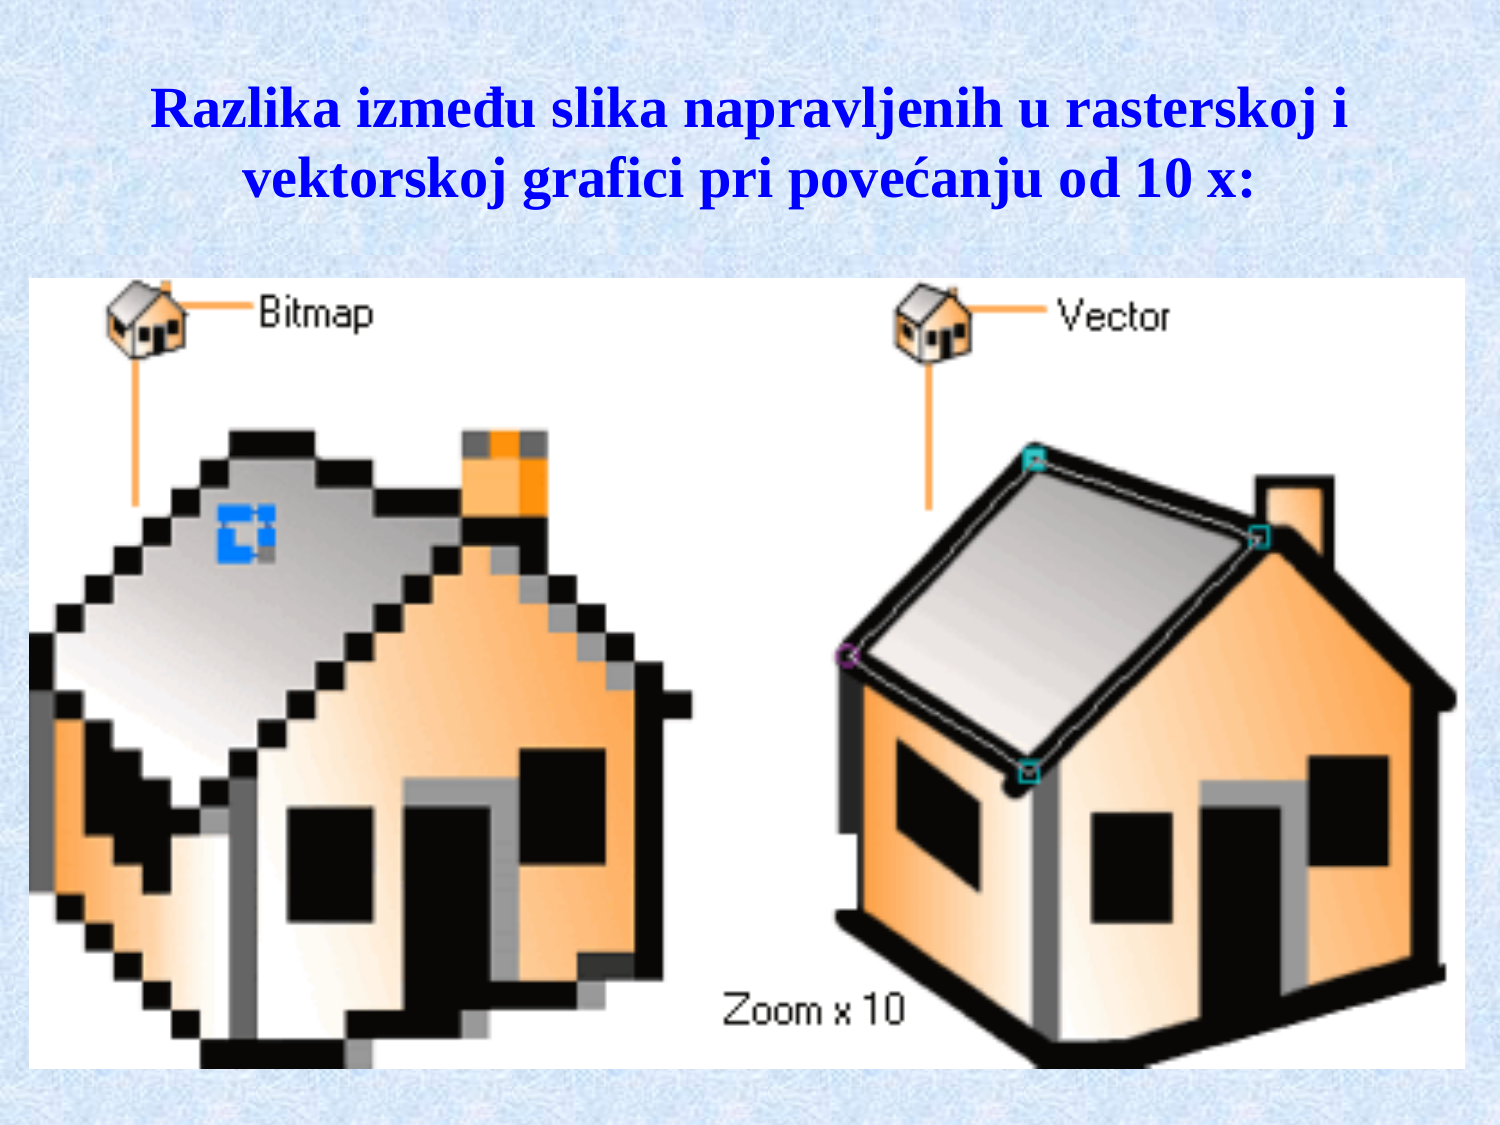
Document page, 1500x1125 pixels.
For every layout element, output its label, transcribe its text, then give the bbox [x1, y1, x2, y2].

title Razlika između slika napravljenih u rasterskoj i vektorskoj grafici pri povećanju od 10 x: [75, 45, 1426, 233]
picture [29, 278, 1465, 1069]
